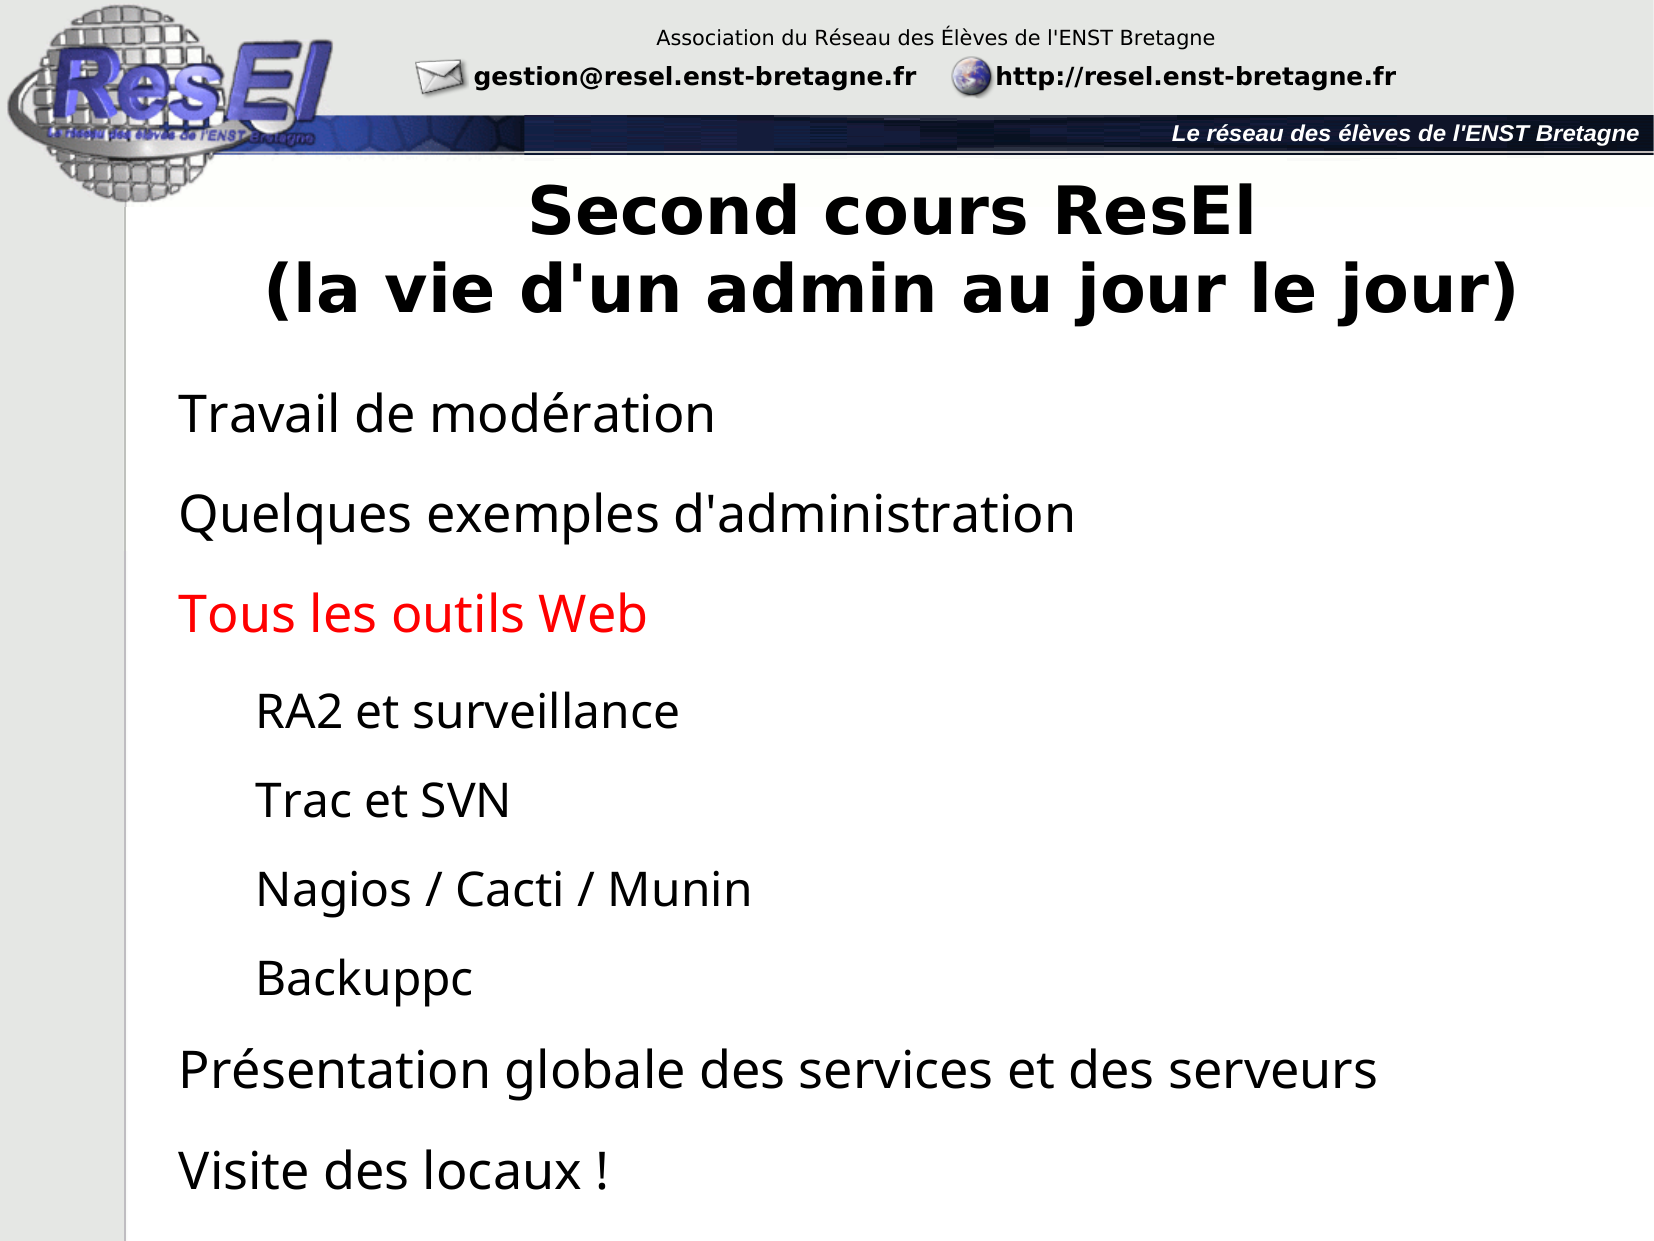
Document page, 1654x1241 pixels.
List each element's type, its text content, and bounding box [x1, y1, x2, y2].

picture [0, 0, 1654, 1241]
title Second cours ResEl (la vie d'un admin au jour le jour) [195, 169, 1590, 333]
list Travail de modération Quelques exemples d'administration Tous les outils Web RA2 et surveillance Trac et SVN Nagios / Cacti / Munin Backuppc Présentation globale des services et des serveurs Visite des locaux ! [161, 376, 1619, 1198]
